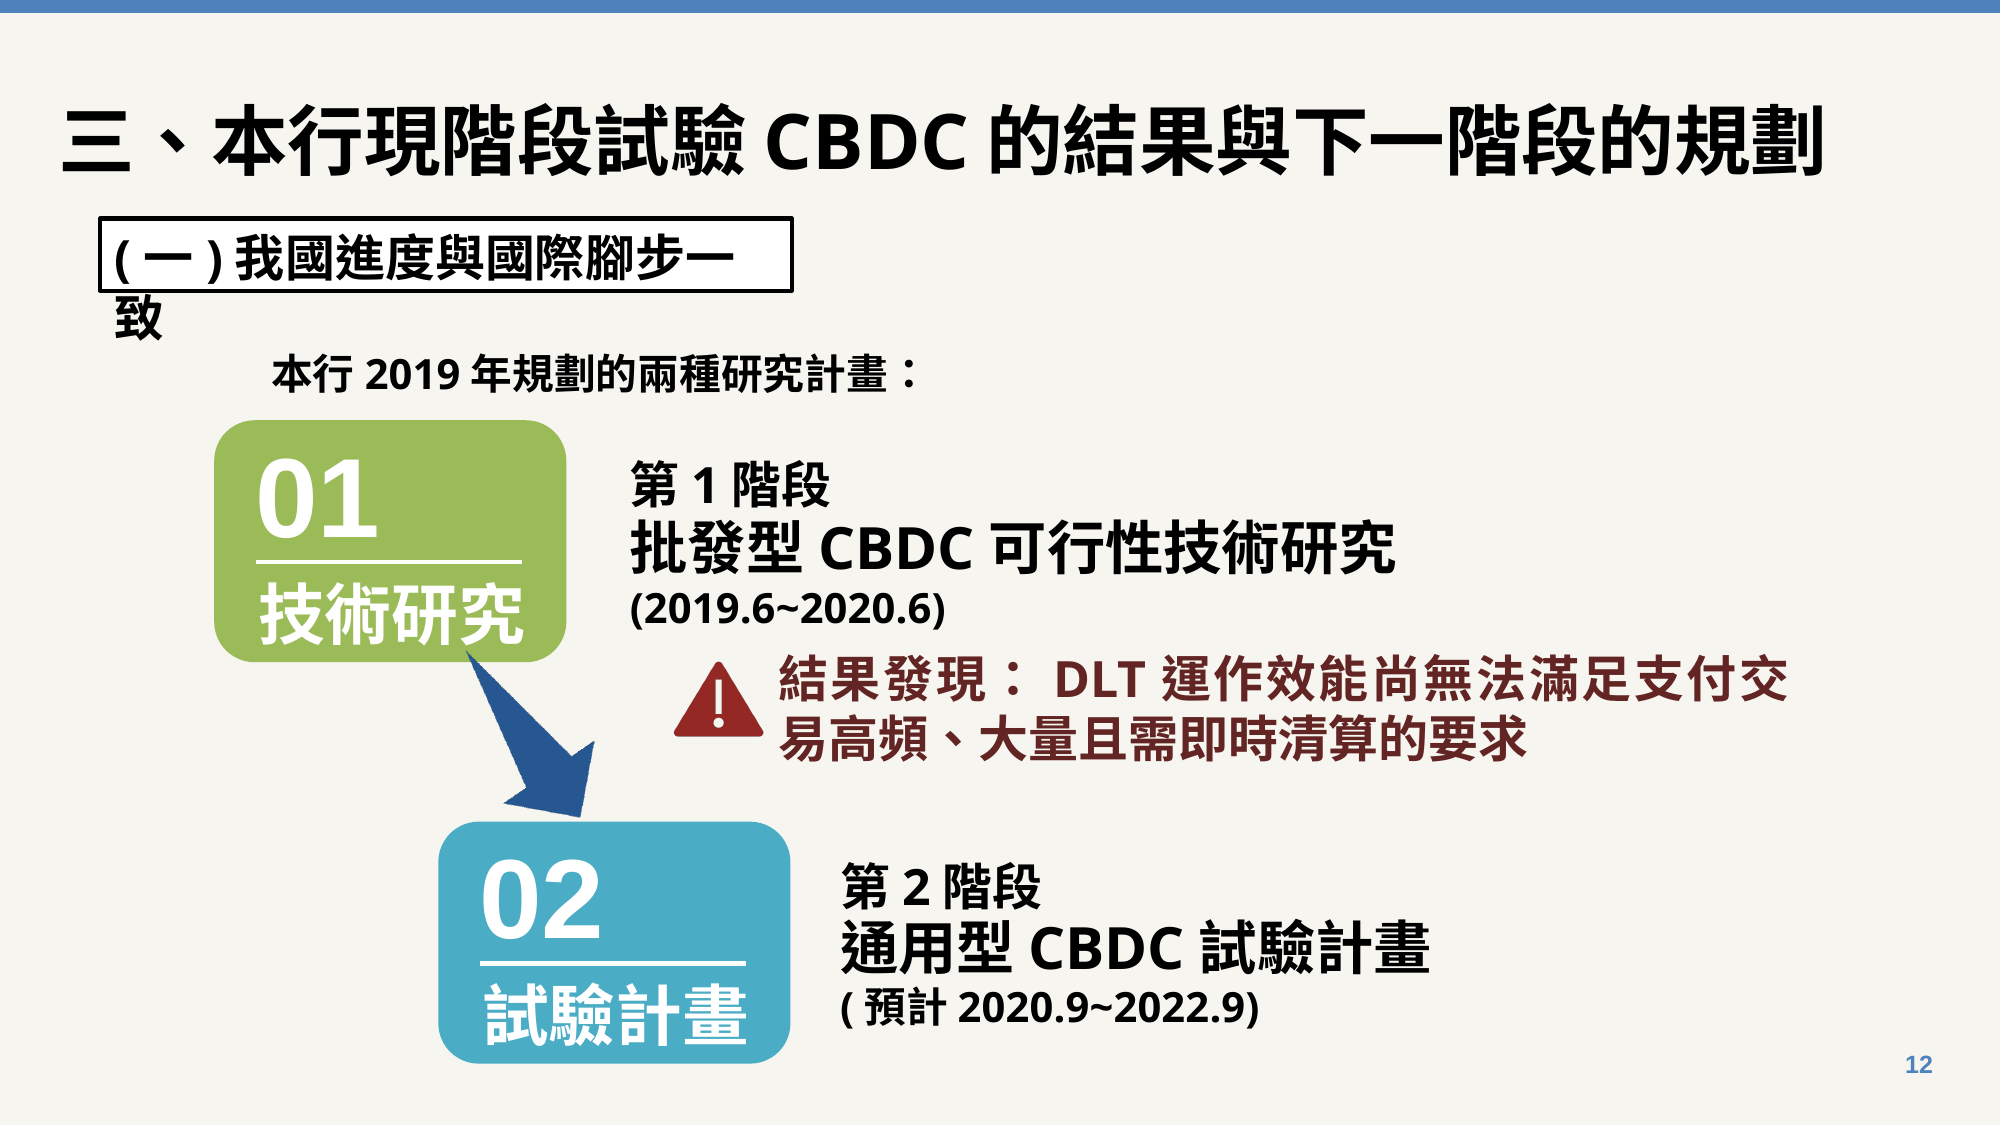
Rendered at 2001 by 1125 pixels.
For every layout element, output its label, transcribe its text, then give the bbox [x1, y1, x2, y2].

text_box 第1階段 [656, 495, 668, 504]
text_box 通用型CBDC試驗計畫 (預計2020.9~2022.9) [825, 904, 1447, 1039]
title 三、本行現階段試驗CBDC的結果與下一階段的規劃​ [43, 45, 2000, 233]
text_box 第2階段 [867, 897, 879, 904]
text_box 本行2019年規劃的兩種研究計畫： [256, 341, 945, 406]
text_box 11 [1869, 1033, 1969, 1093]
text_box 第1階段 [614, 446, 847, 521]
text_box 01 [240, 418, 395, 568]
text_box 第2階段 [825, 848, 1058, 904]
picture [370, 582, 675, 887]
text_box 試驗計畫 [467, 966, 765, 1061]
text_box 技術研究 [243, 565, 540, 660]
text_box 結果發現：DLT運作效能尚無法滿足支付交易高頻、大量且需即時清算的要求 [763, 640, 1804, 776]
text_box [395, 420, 567, 604]
text_box (一)我國進度與國際腳步一致 [100, 219, 792, 291]
text_box [438, 821, 791, 1064]
text_box 02 [464, 819, 619, 969]
picture [669, 652, 763, 746]
text_box 批發型CBDC可行性技術研究 (2019.6~2020.6) [615, 504, 1412, 639]
text_box 02 [499, 873, 521, 927]
text_box [214, 423, 435, 663]
